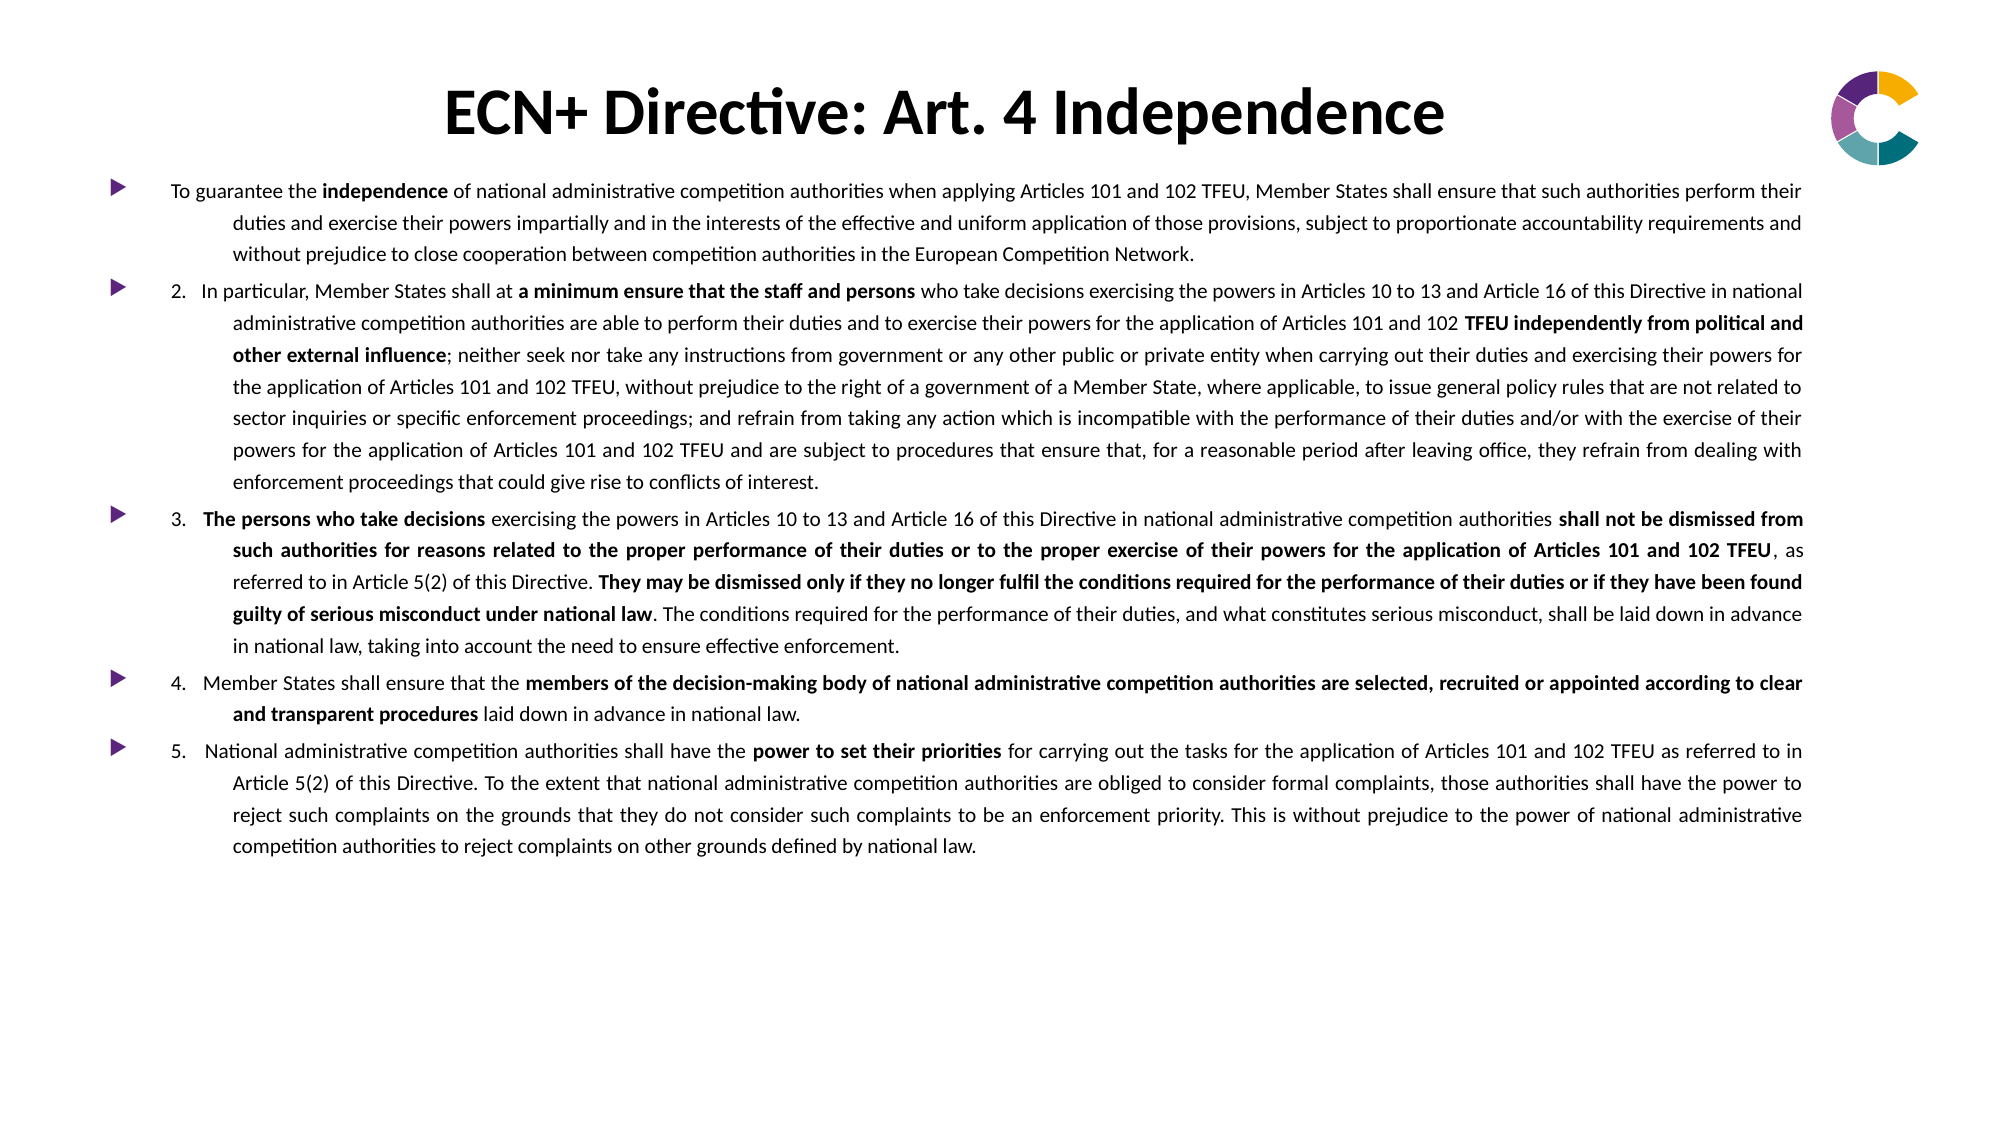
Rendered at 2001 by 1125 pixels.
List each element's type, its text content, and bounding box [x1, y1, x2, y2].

title ECN+ Directive: Art. 4 Independence [93, 60, 1799, 163]
list To guarantee the independence of national administrative competition authorities when applying Articles 101 and 102 TFEU, Member States shall ensure that such authorities perform their duties and exercise their powers impartially and in the interests of the effective and uniform application of those provisions, subject to proportionate accountability requirements and without prejudice to close cooperation between competition authorities in the European Competition Network. 2. In particular, Member States shall at a minimum ensure that the staff and persons who take decisions exercising the powers in Articles 10 to 13 and Article 16 of this Directive in national administrative competition authorities are able to perform their duties and to exercise their powers for the application of Articles 101 and 102 TFEU independently from political and other external influence; neither seek nor take any instructions from government or any other public or private entity when carrying out their duties and exercising their powers for the application of Articles 101 and 102 TFEU, without prejudice to the right of a government of a Member State, where applicable, to issue general policy rules that are not related to sector inquiries or specific enforcement proceedings; and refrain from taking any action which is incompatible with the performance of their duties and/or with the exercise of their powers for the application of Articles 101 and 102 TFEU and are subject to procedures that ensure that, for a reasonable period after leaving office, they refrain from dealing with enforcement proceedings that could give rise to conflicts of interest. 3. The persons who take decisions exercising the powers in Articles 10 to 13 and Article 16 of this Directive in national administrative competition authorities shall not be dismissed from such authorities for reasons related to the proper performance of their duties or to the proper exercise of their powers for the application of Articles 101 and 102 TFEU, as referred to in Article 5(2) of this Directive. They may be dismissed only if they no longer fulfil the conditions required for the performance of their duties or if they have been found guilty of serious misconduct under national law. The conditions required for the performance of their duties, and what constitutes serious misconduct, shall be laid down in advance in national law, taking into account the need to ensure effective enforcement. 4. Member States shall ensure that the members of the decision-making body of national administrative competition authorities are selected, recruited or appointed according to clear and transparent procedures laid down in advance in national law. 5. National administrative competition authorities shall have the power to set their priorities for carrying out the tasks for the application of Articles 101 and 102 TFEU as referred to in Article 5(2) of this Directive. To the extent that national administrative competition authorities are obliged to consider formal complaints, those authorities shall have the power to reject such complaints on the grounds that they do not consider such complaints to be an enforcement priority. This is without prejudice to the power of national administrative competition authorities to reject complaints on other grounds defined by national law. [93, 163, 1819, 878]
